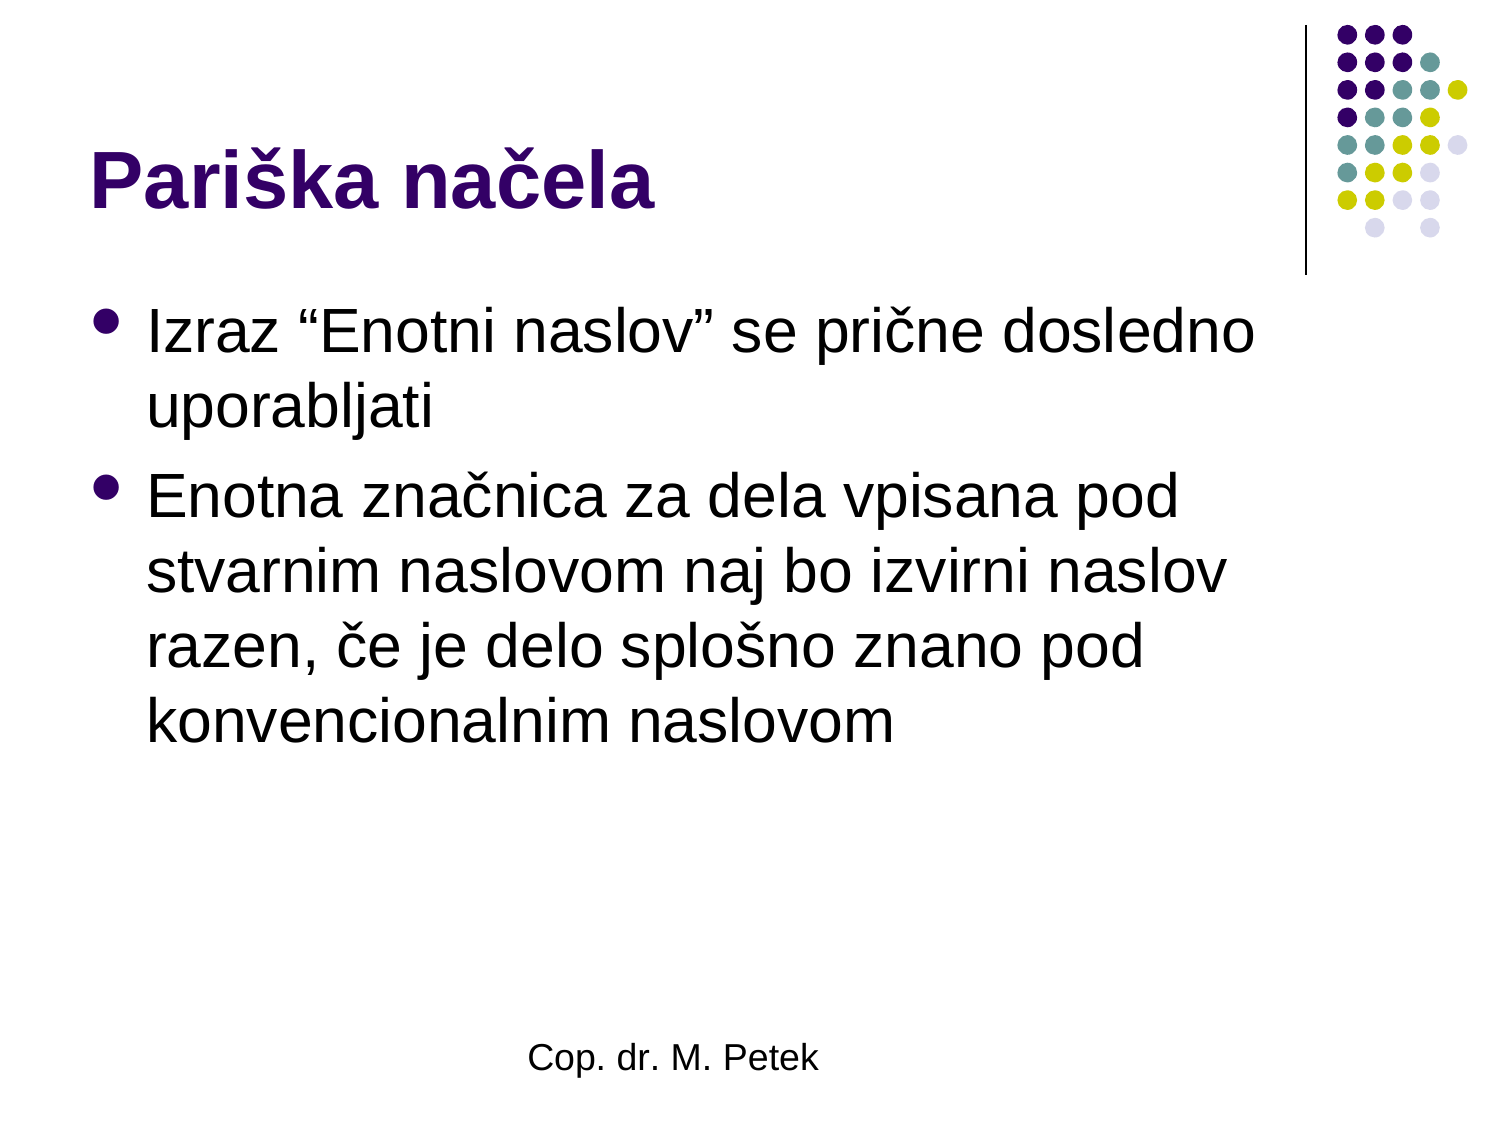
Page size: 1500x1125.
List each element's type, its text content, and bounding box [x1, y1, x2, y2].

list Izraz “Enotni naslov” se prične dosledno uporabljati Enotna značnica za dela vpisana pod stvarnim naslovom naj bo izvirni naslov razen, če je delo splošno znano pod konvencionalnim naslovom [75, 282, 1426, 1006]
title Pariška načela [74, 20, 1313, 233]
